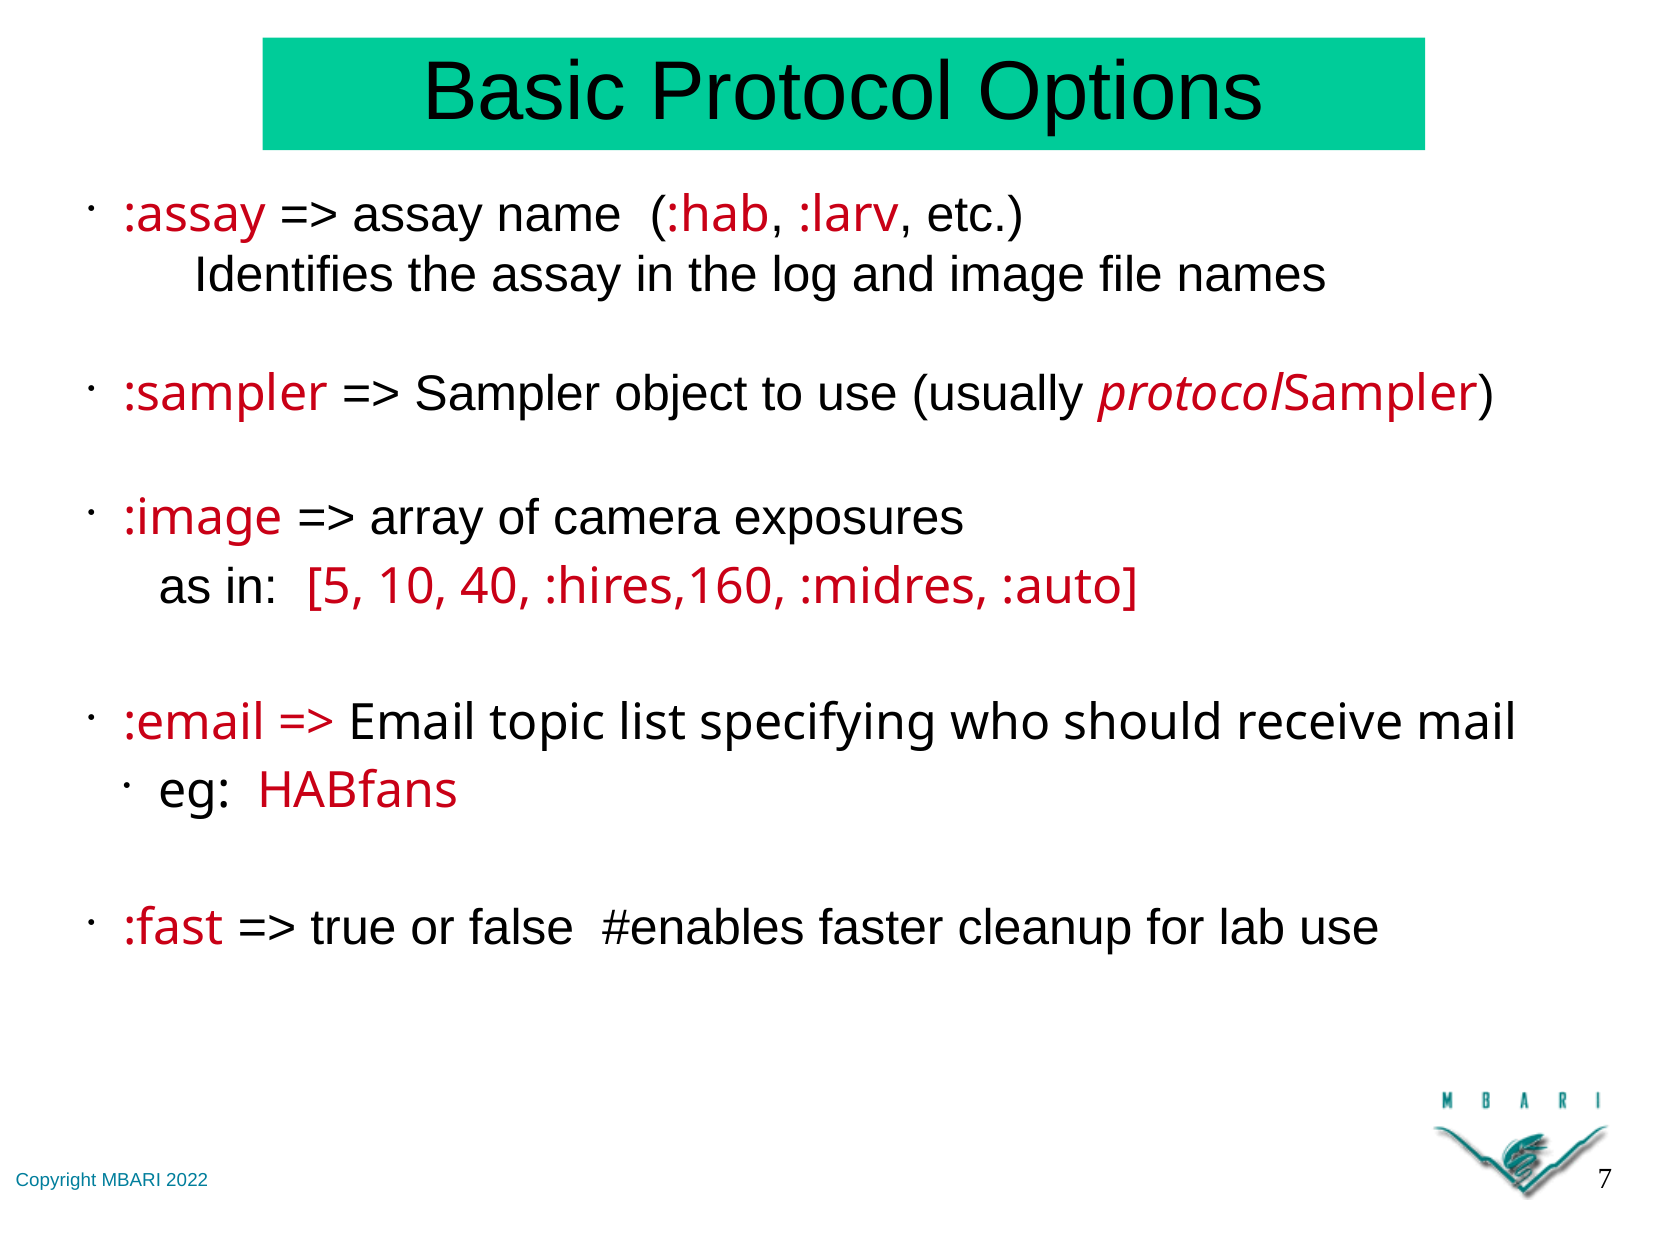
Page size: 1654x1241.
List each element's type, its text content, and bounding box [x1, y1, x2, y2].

text_box Basic Protocol Options [262, 37, 1426, 151]
picture [1426, 1163, 1613, 1200]
text_box :assay => assay name (:hab, :larv, etc.) Identifies the assay in the log and image file names :sampler => Sampler object to use (usually protocolSampler) :image => array of camera exposures as in: [5, 10, 40, :hires,160, :midres, :auto] :email => Email topic list specifying who should receive mail eg: HABfans :fast => true or false #enables faster cleanup for lab use [37, 170, 1654, 1163]
